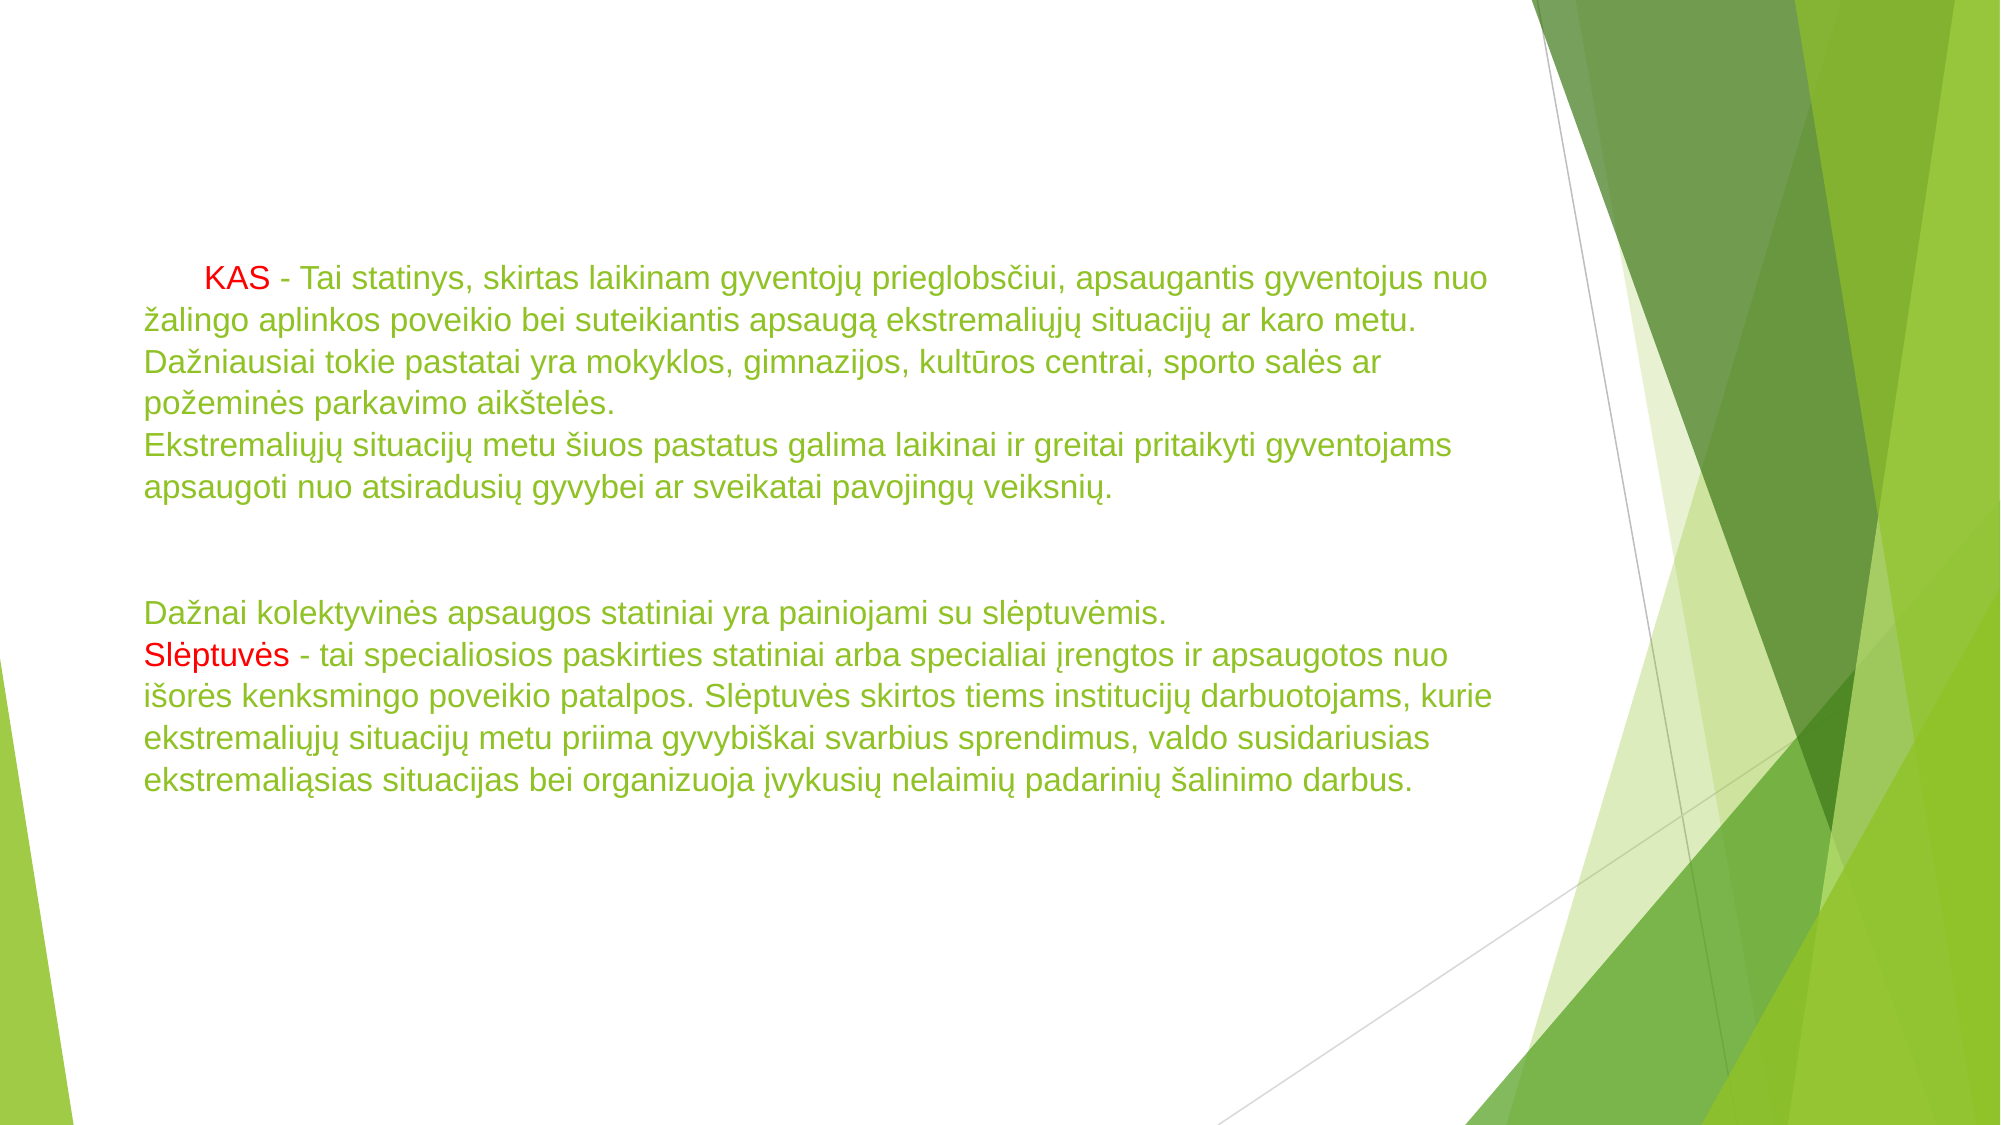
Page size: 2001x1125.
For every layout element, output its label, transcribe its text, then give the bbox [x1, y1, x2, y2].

title KAS - Tai statinys, skirtas laikinam gyventojų prieglobsčiui, apsaugantis gyventojus nuo žalingo aplinkos poveikio bei suteikiantis apsaugą ekstremaliųjų situacijų ar karo metu. Dažniausiai tokie pastatai yra mokyklos, gimnazijos, kultūros centrai, sporto salės ar požeminės parkavimo aikštelės. Ekstremaliųjų situacijų metu šiuos pastatus galima laikinai ir greitai pritaikyti gyventojams apsaugoti nuo atsiradusių gyvybei ar sveikatai pavojingų veiksnių. Dažnai kolektyvinės apsaugos statiniai yra painiojami su slėptuvėmis. Slėptuvės - tai specialiosios paskirties statiniai arba specialiai įrengtos ir apsaugotos nuo išorės kenksmingo poveikio patalpos. Slėptuvės skirtos tiems institucijų darbuotojams, kurie ekstremaliųjų situacijų metu priima gyvybiškai svarbius sprendimus, valdo susidariusias ekstremaliąsias situacijas bei organizuoja įvykusių nelaimių padarinių šalinimo darbus. [114, 246, 1525, 1058]
